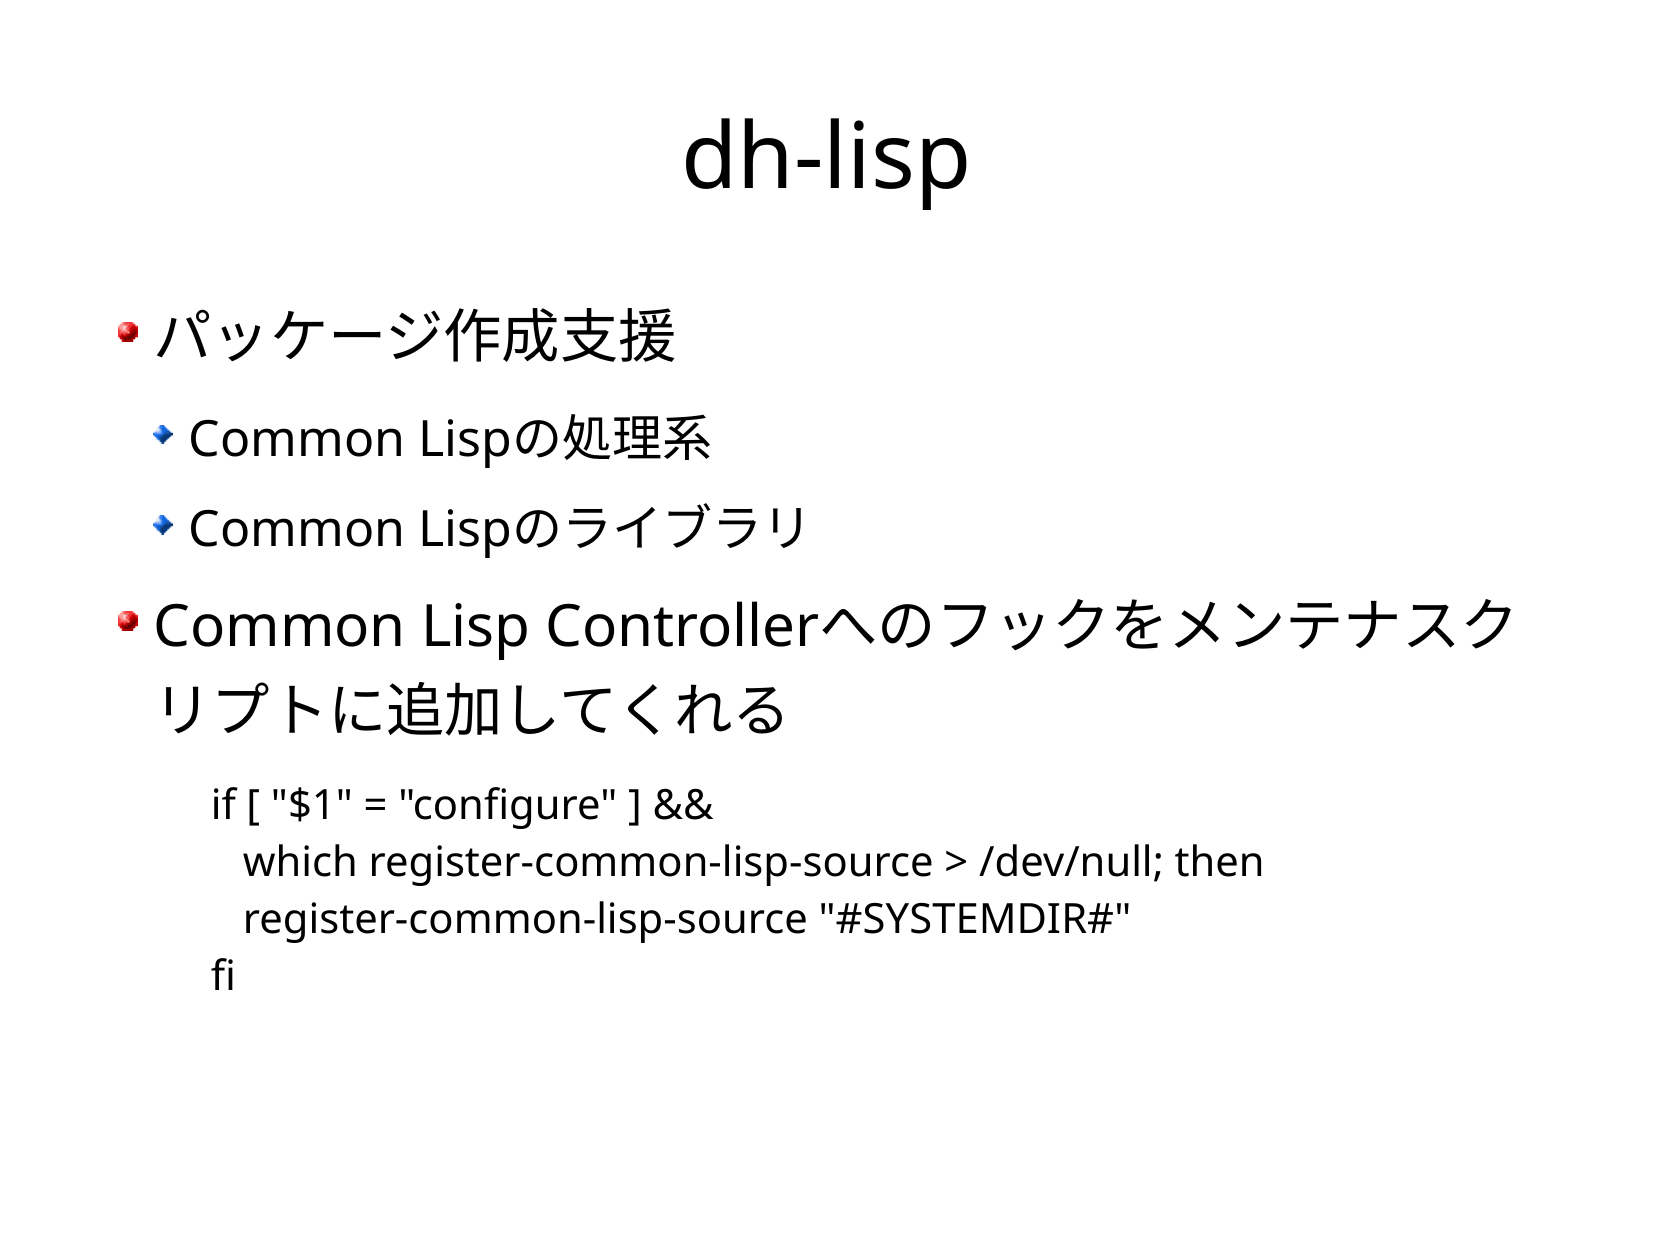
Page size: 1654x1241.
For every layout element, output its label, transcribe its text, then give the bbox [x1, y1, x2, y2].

text_box if [ "$1" = "configure" ] && which register-common-lisp-source > /dev/null; then register-common-lisp-source "#SYSTEMDIR#" fi [196, 767, 1360, 972]
list パッケージ作成支援 Common Lispの処理系 Common Lispのライブラリ Common Lisp Controllerへのフックをメンテナスクリプトに追加してくれる [82, 290, 1571, 1109]
title dh-lisp [82, 56, 1571, 250]
